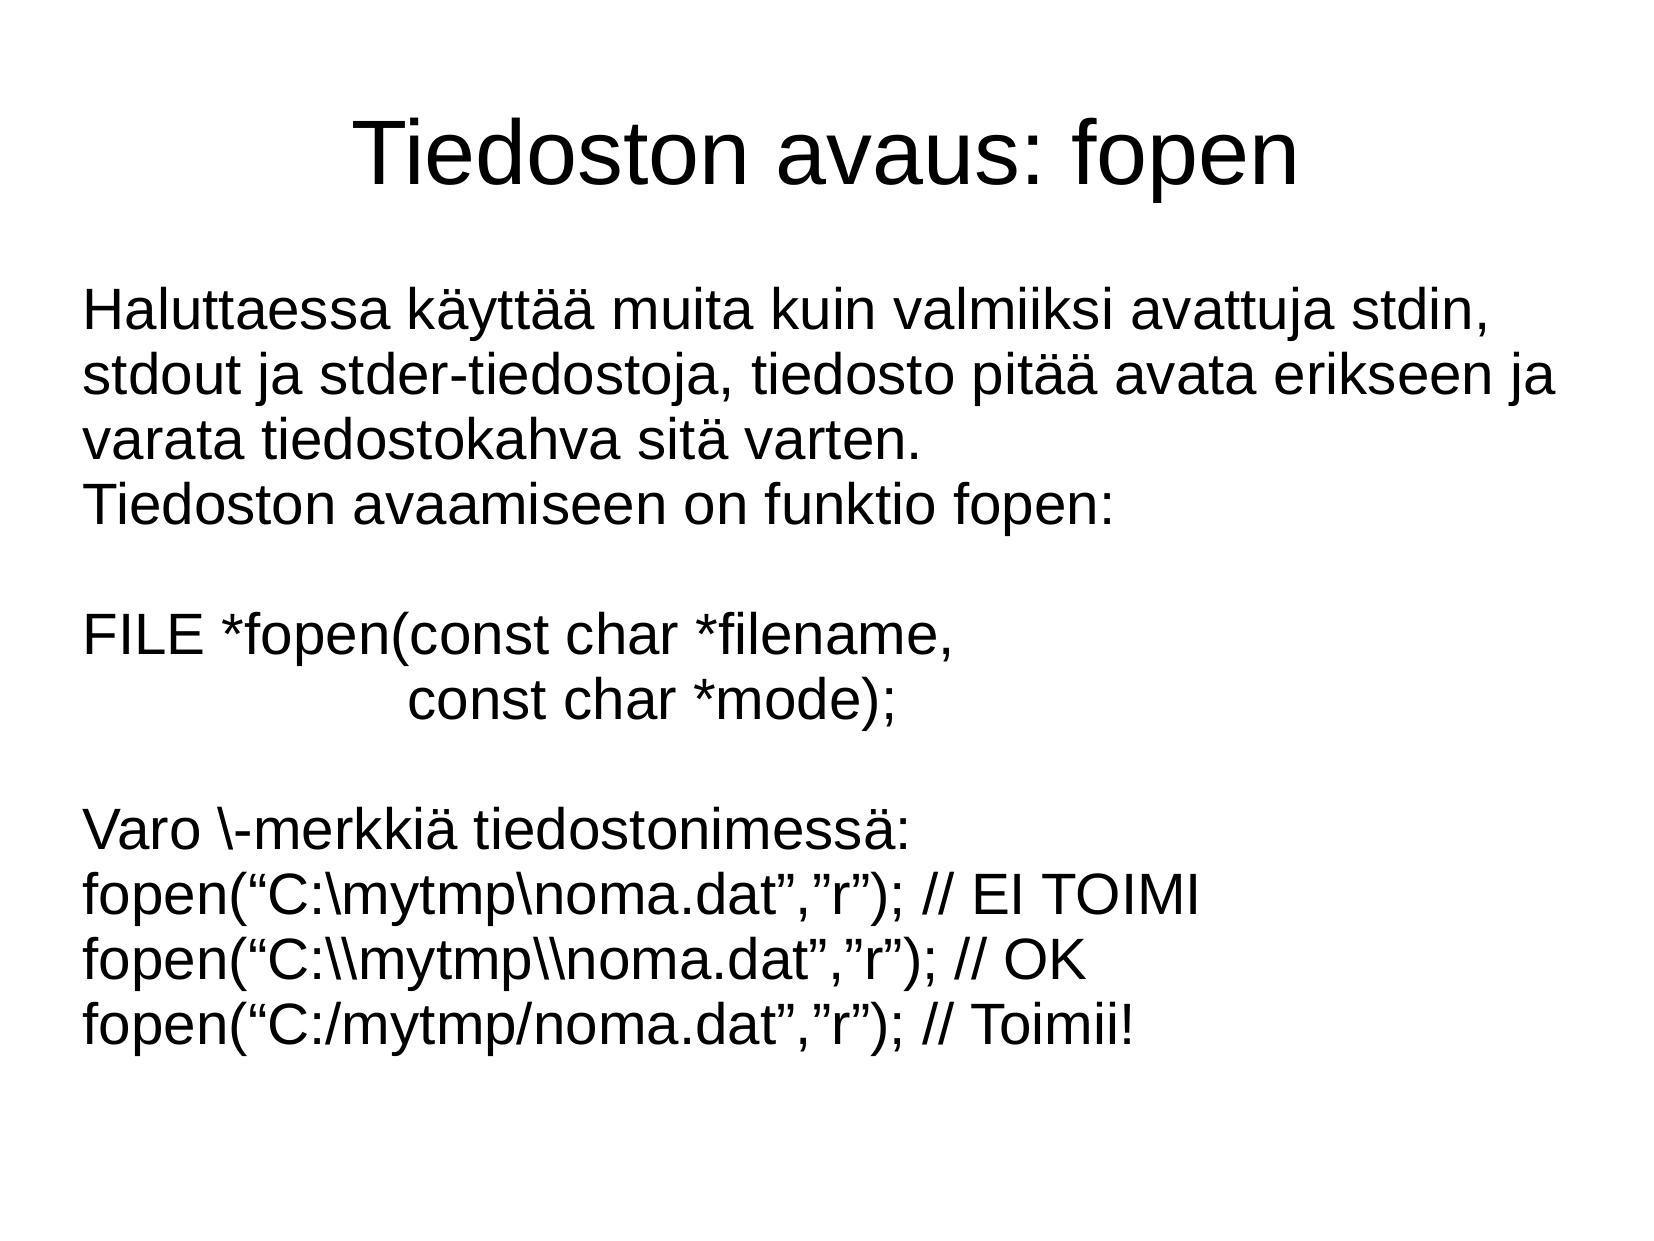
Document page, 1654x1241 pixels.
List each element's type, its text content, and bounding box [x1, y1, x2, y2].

title Tiedoston avaus: fopen [82, 56, 1571, 250]
subtitle Haluttaessa käyttää muita kuin valmiiksi avattuja stdin, stdout ja stder-tiedostoja, tiedosto pitää avata erikseen ja varata tiedostokahva sitä varten. Tiedoston avaamiseen on funktio fopen: FILE *fopen(const char *filename, const char *mode); Varo \-merkkiä tiedostonimessä: fopen(“C:\mytmp\noma.dat”,”r”); // EI TOIMI fopen(“C:\\mytmp\\noma.dat”,”r”); // OK fopen(“C:/mytmp/noma.dat”,”r”); // Toimii! [82, 276, 1571, 1122]
